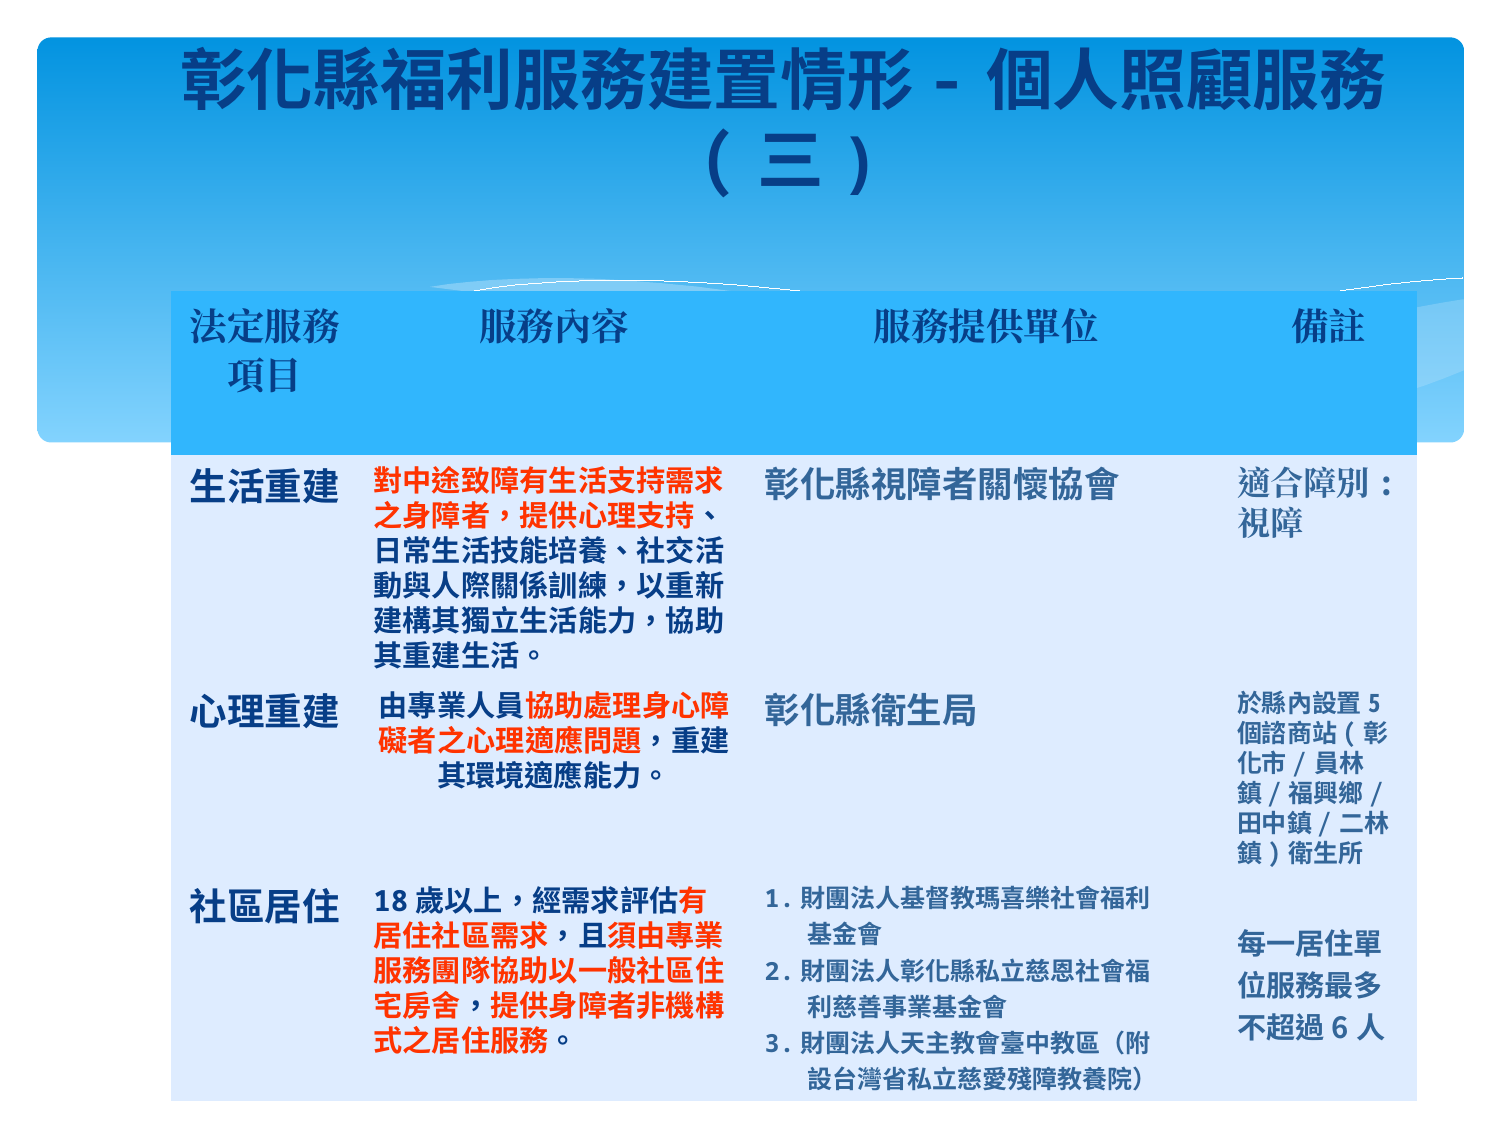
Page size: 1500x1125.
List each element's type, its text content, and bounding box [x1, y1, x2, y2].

table_cell 心理重建 [171, 680, 359, 875]
table_header 備註 [1222, 291, 1417, 455]
table_cell 1.財團法人基督教瑪喜樂社會福利 基金會 2.財團法人彰化縣私立慈恩社會福 利慈善事業基金會 3.財團法人天主教會臺中教區（附 設台灣省私立慈愛殘障教養院） [750, 875, 1222, 1101]
table_header 服務內容 [359, 291, 750, 455]
table_header 服務提供單位 [750, 291, 1222, 455]
title 彰化縣福利服務建置情形-個人照顧服務(三) [135, 42, 1447, 193]
table_cell 適合障別:視障 [1222, 455, 1417, 680]
table_cell 社區居住 [171, 875, 359, 1101]
table_cell 於縣內設置5個諮商站(彰化市/員林鎮/福興鄉/田中鎮/二林鎮)衛生所 [1222, 680, 1417, 875]
table_cell 生活重建 [171, 455, 359, 680]
table_cell 每一居住單 位服務最多 不超過6人 [1222, 875, 1417, 1101]
table_cell 對中途致障有生活支持需求之身障者，提供心理支持、日常生活技能培養、社交活動與人際關係訓練，以重新建構其獨立生活能力，協助其重建生活。 [359, 455, 750, 680]
table_cell 18歲以上，經需求評估有居住社區需求，且須由專業服務團隊協助以一般社區住宅房舍，提供身障者非機構式之居住服務。 [359, 875, 750, 1101]
text_box <編號> [1417, 1025, 1426, 1101]
table_cell 由專業人員協助處理身心障礙者之心理適應問題，重建其環境適應能力。 [359, 680, 750, 875]
table_header 法定服務項目 [171, 291, 359, 455]
table_cell 彰化縣視障者關懷協會 [750, 455, 1222, 680]
table_cell 彰化縣衛生局 [750, 680, 1222, 875]
